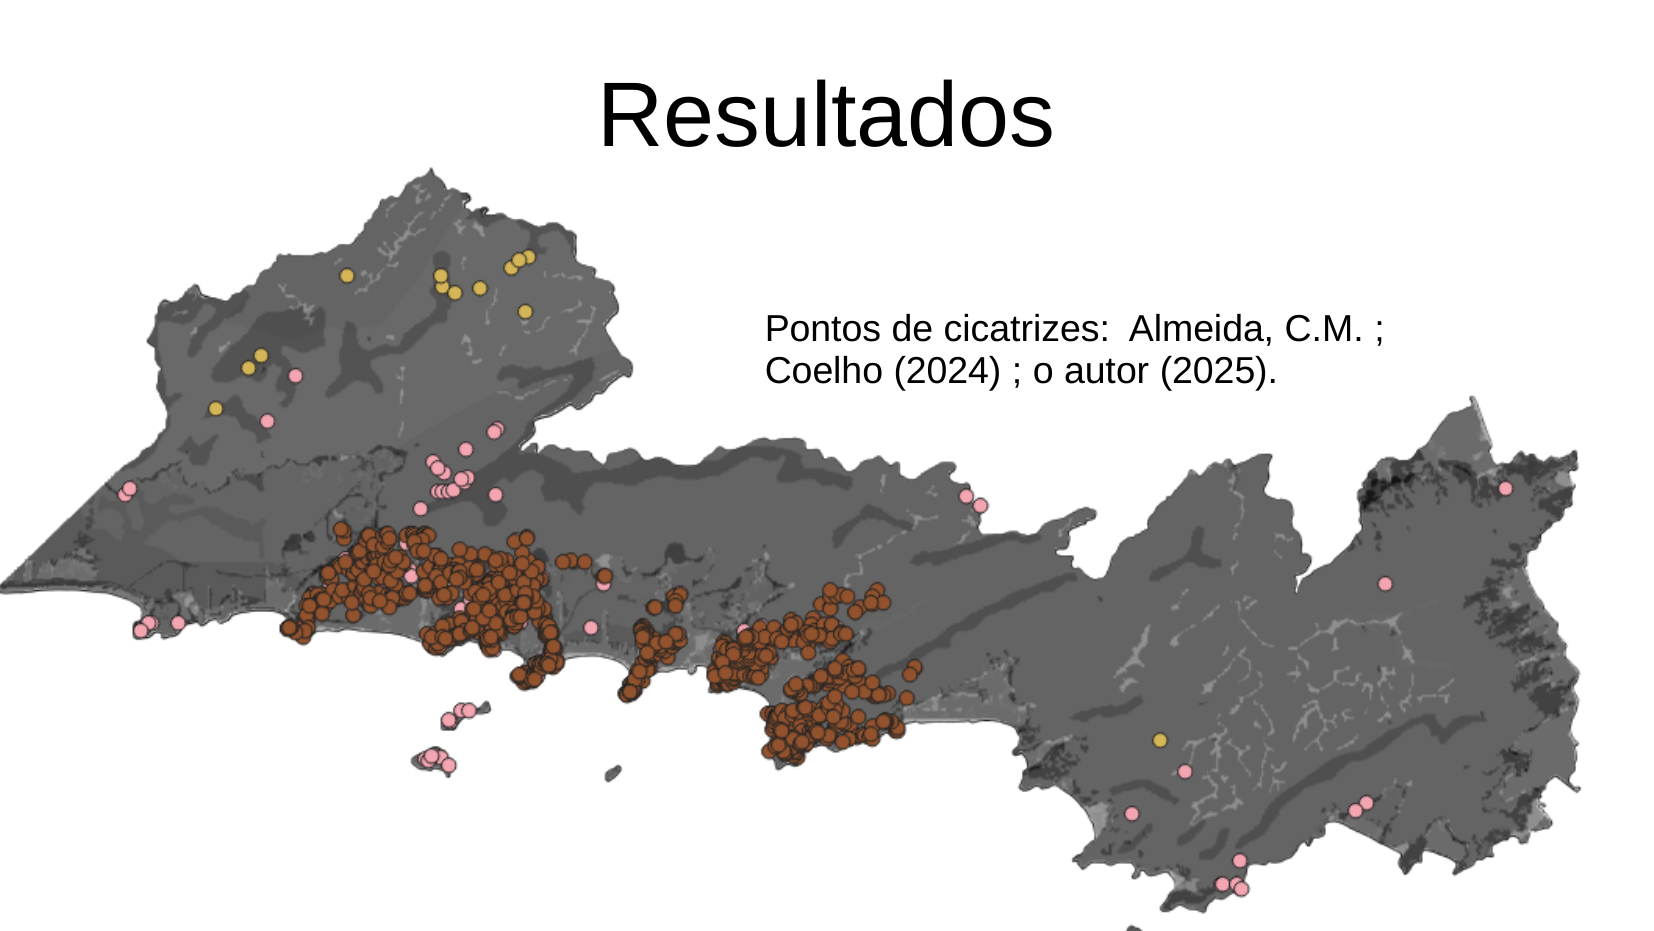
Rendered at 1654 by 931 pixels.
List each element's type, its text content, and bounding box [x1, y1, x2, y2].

title Resultados [82, 37, 1571, 149]
picture [0, 149, 1601, 931]
text_box Pontos de cicatrizes: Almeida, C.M. ; Coelho (2024) ; o autor (2025). [750, 300, 1426, 413]
